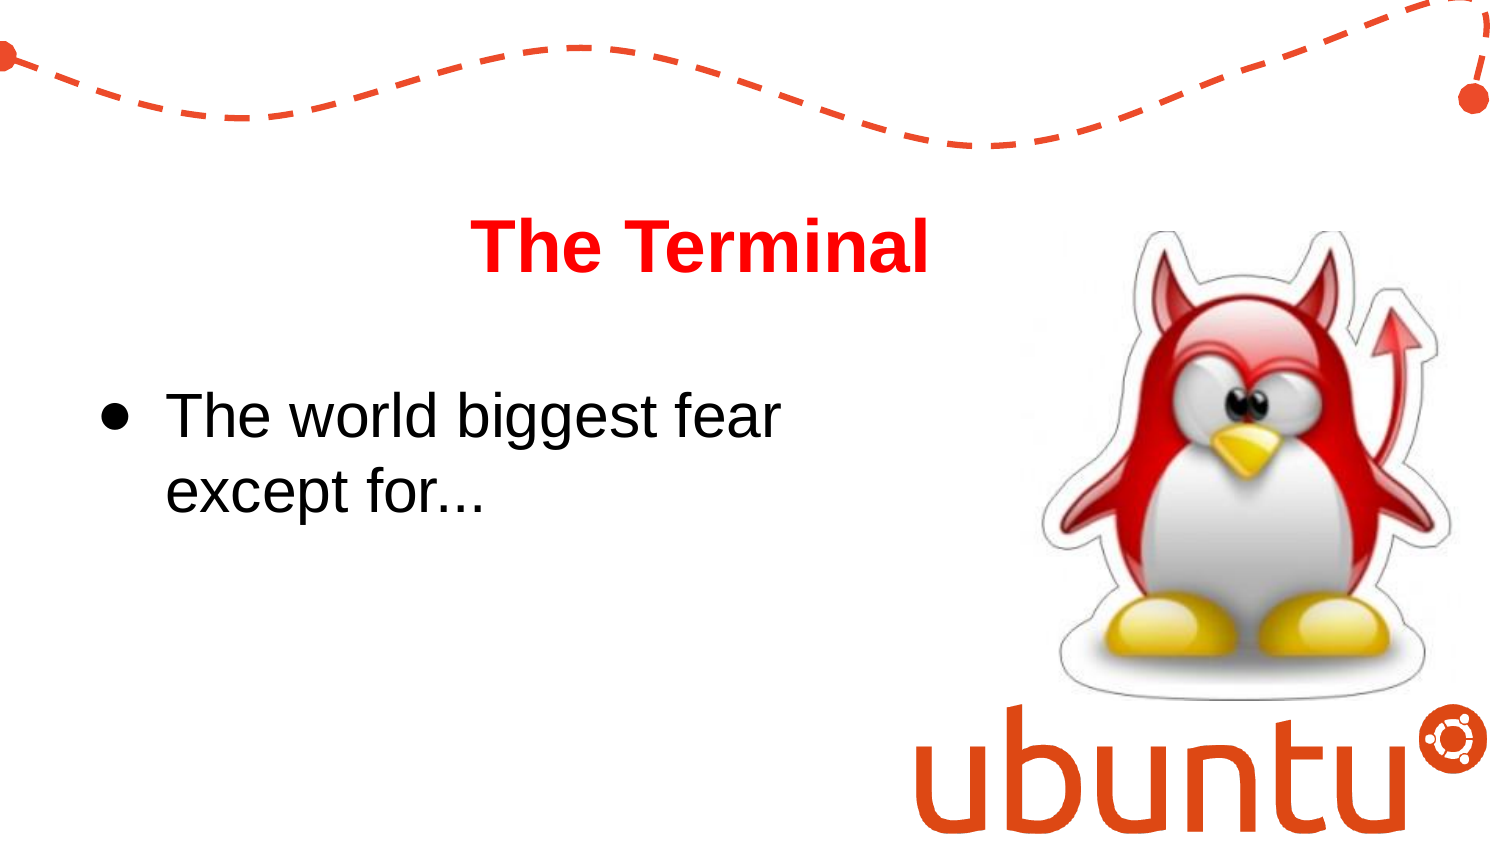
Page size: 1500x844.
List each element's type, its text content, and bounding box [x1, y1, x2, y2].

list The world biggest fear except for... [75, 360, 901, 572]
picture [916, 704, 1487, 834]
picture [1009, 231, 1479, 701]
title The Terminal [26, 161, 1377, 303]
